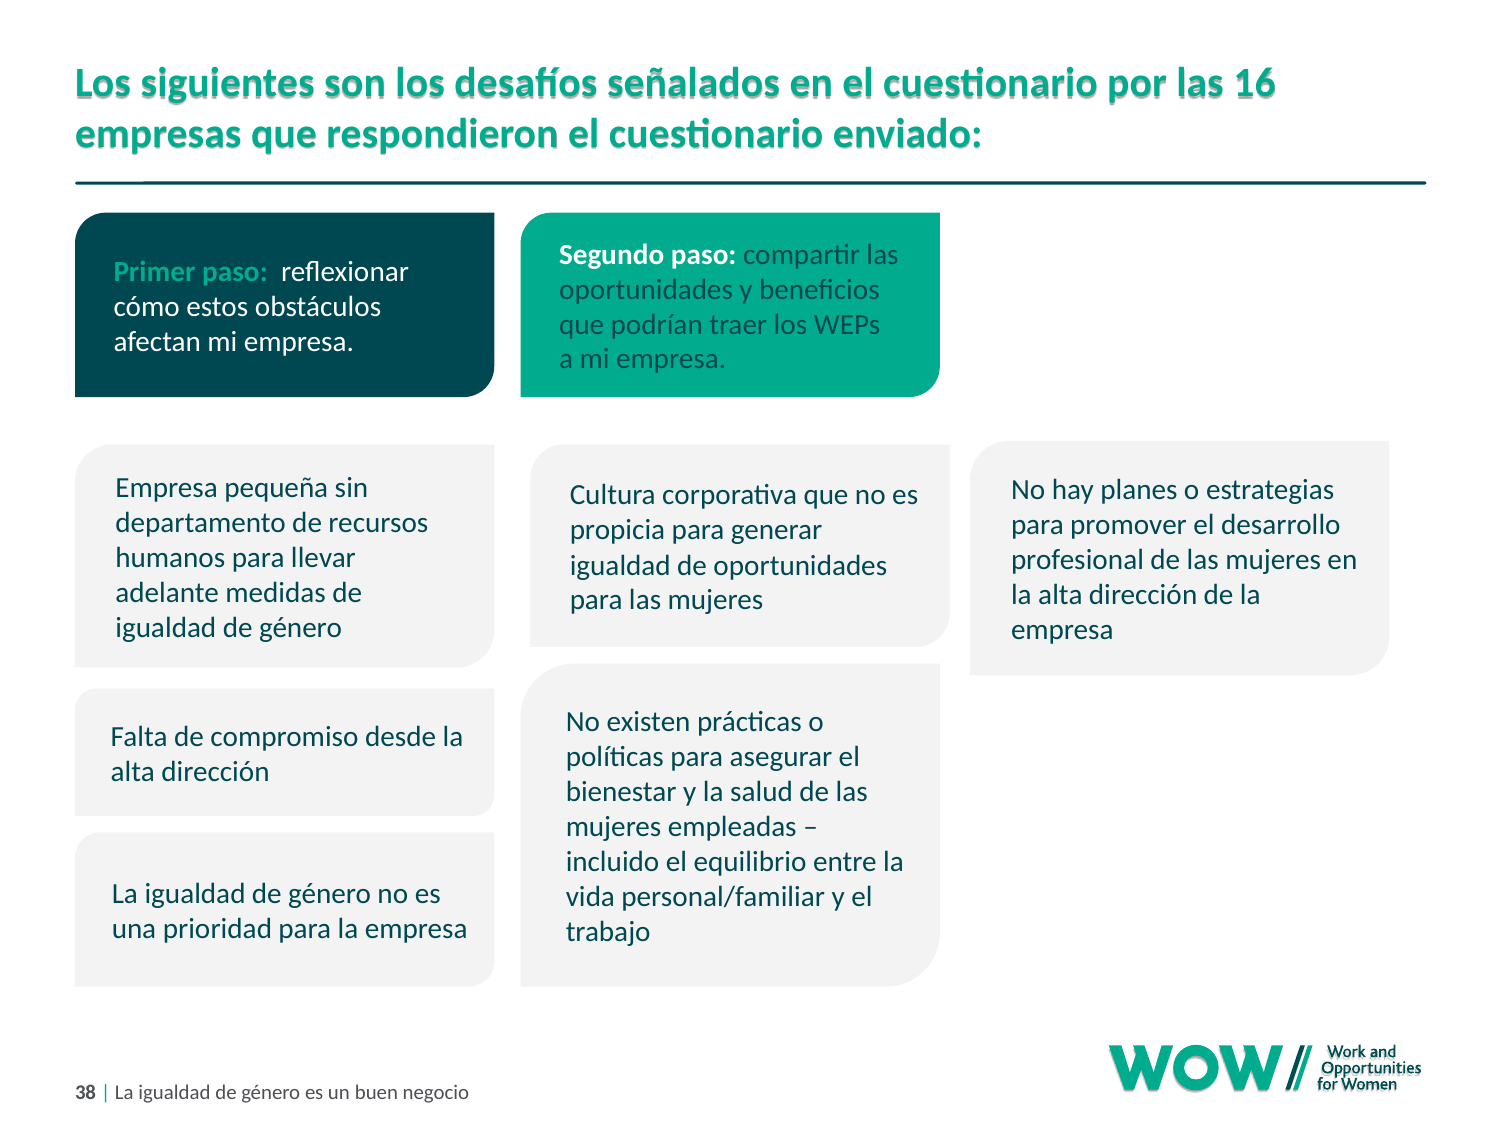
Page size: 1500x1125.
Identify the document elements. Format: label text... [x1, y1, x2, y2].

text_box La igualdad de género no es una prioridad para la empresa [74, 832, 495, 987]
text_box Empresa pequeña sin departamento de recursos humanos para llevar adelante medidas de igualdad de género [74, 444, 495, 668]
title Los siguientes son los desafíos señalados en el cuestionario por las 16 empresas que respondieron el cuestionario enviado: [75, 41, 1246, 156]
text_box Cultura corporativa que no es propicia para generar igualdad de oportunidades para las mujeres [530, 444, 950, 647]
text_box 38 | La igualdad de género es un buen negocio [75, 1045, 606, 1106]
text_box Falta de compromiso desde la alta dirección [74, 688, 495, 817]
text_box No existen prácticas o políticas para asegurar el bienestar y la salud de las mujeres empleadas – incluido el equilibrio entre la vida personal/familiar y el trabajo [520, 663, 940, 987]
text_box Primer paso: reflexionar cómo estos obstáculos afectan mi empresa. [75, 212, 495, 398]
text_box No hay planes o estrategias para promover el desarrollo profesional de las mujeres en la alta dirección de la empresa [970, 440, 1390, 676]
text_box Segundo paso: compartir las oportunidades y beneficios que podrían traer los WEPs a mi empresa. [520, 212, 940, 398]
